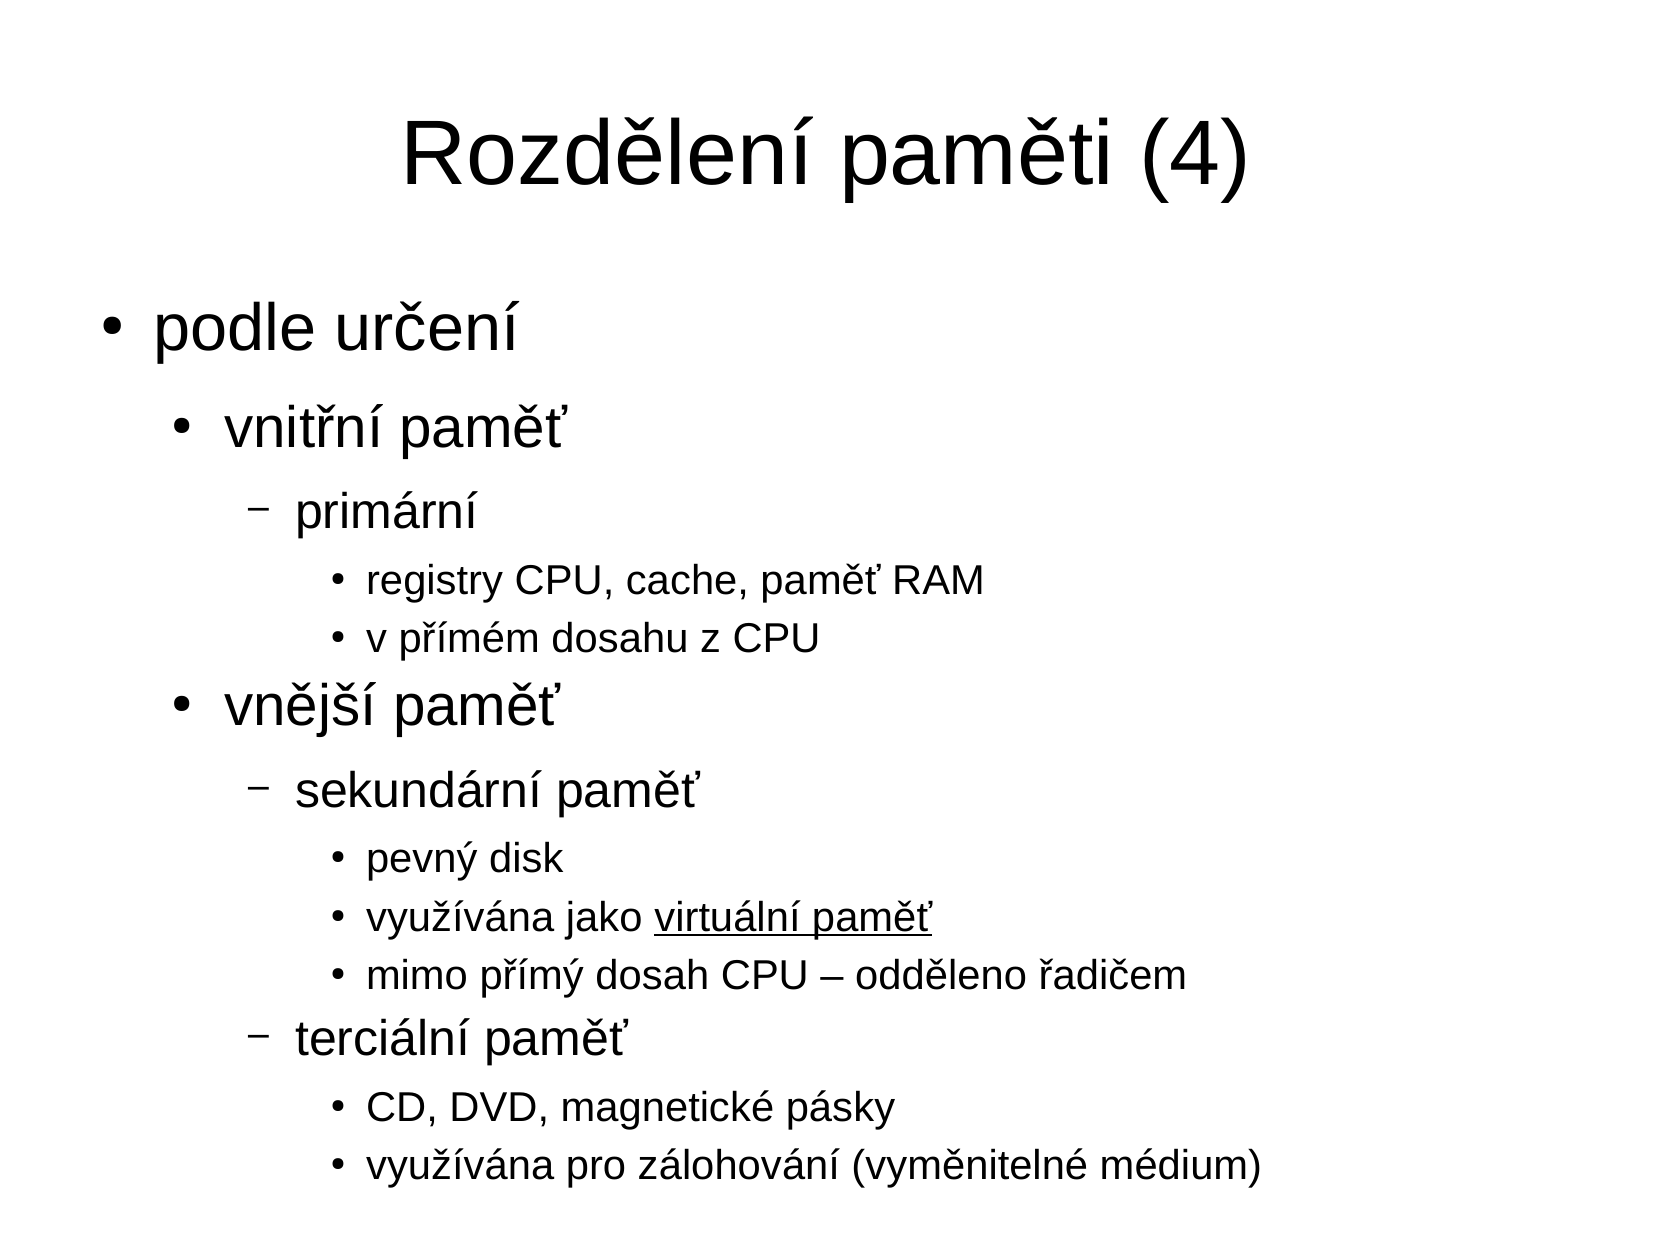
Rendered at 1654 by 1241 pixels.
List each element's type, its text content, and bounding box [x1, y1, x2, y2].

list podle určení vnitřní paměť primární registry CPU, cache, paměť RAM v přímém dosahu z CPU vnější paměť sekundární paměť pevný disk využívána jako virtuální paměť mimo přímý dosah CPU – odděleno řadičem terciální paměť CD, DVD, magnetické pásky využívána pro zálohování (vyměnitelné médium) [82, 290, 1571, 1191]
title Rozdělení paměti (4) [82, 56, 1571, 250]
